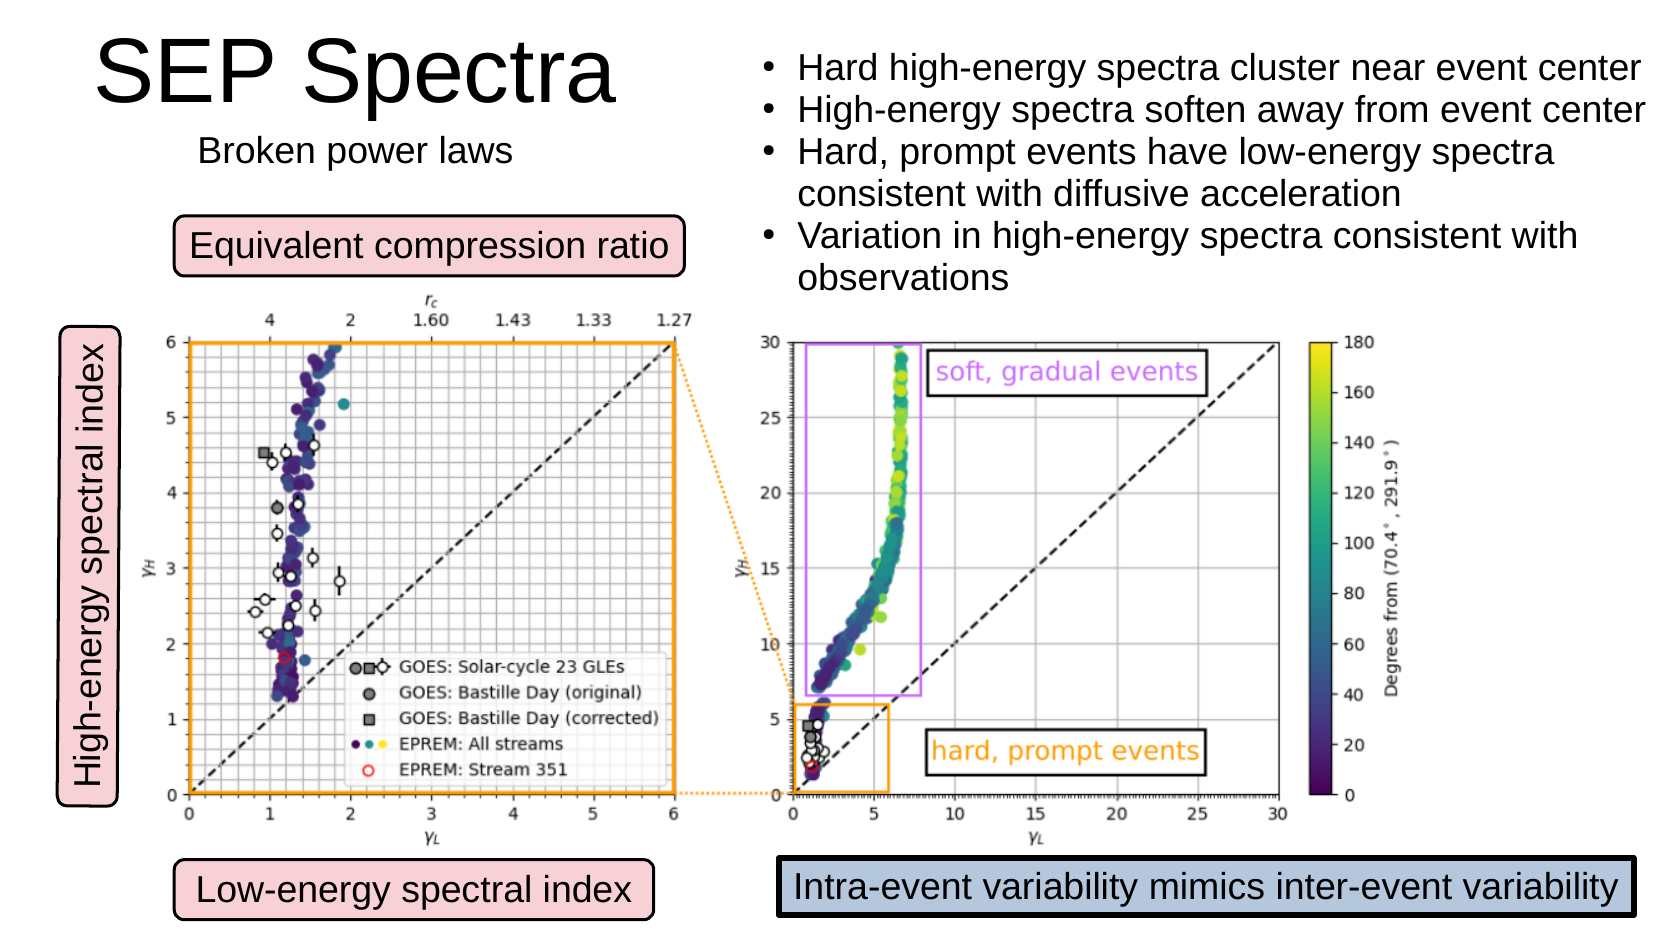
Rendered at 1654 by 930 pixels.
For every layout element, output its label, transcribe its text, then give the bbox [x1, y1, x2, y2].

text_box Equivalent compression ratio [174, 215, 685, 276]
picture [91, 271, 1478, 859]
text_box Broken power laws [182, 122, 529, 180]
text_box Low-energy spectral index [174, 859, 654, 920]
text_box High-energy spectral index [57, 326, 121, 807]
text_box Hard high-energy spectra cluster near event center High-energy spectra soften away from event center Hard, prompt events have low-energy spectra consistent with diffusive acceleration Variation in high-energy spectra consistent with observations [747, 39, 1653, 316]
text_box Intra-event variability mimics inter-event variability [778, 858, 1634, 916]
title SEP Spectra [76, 6, 635, 135]
